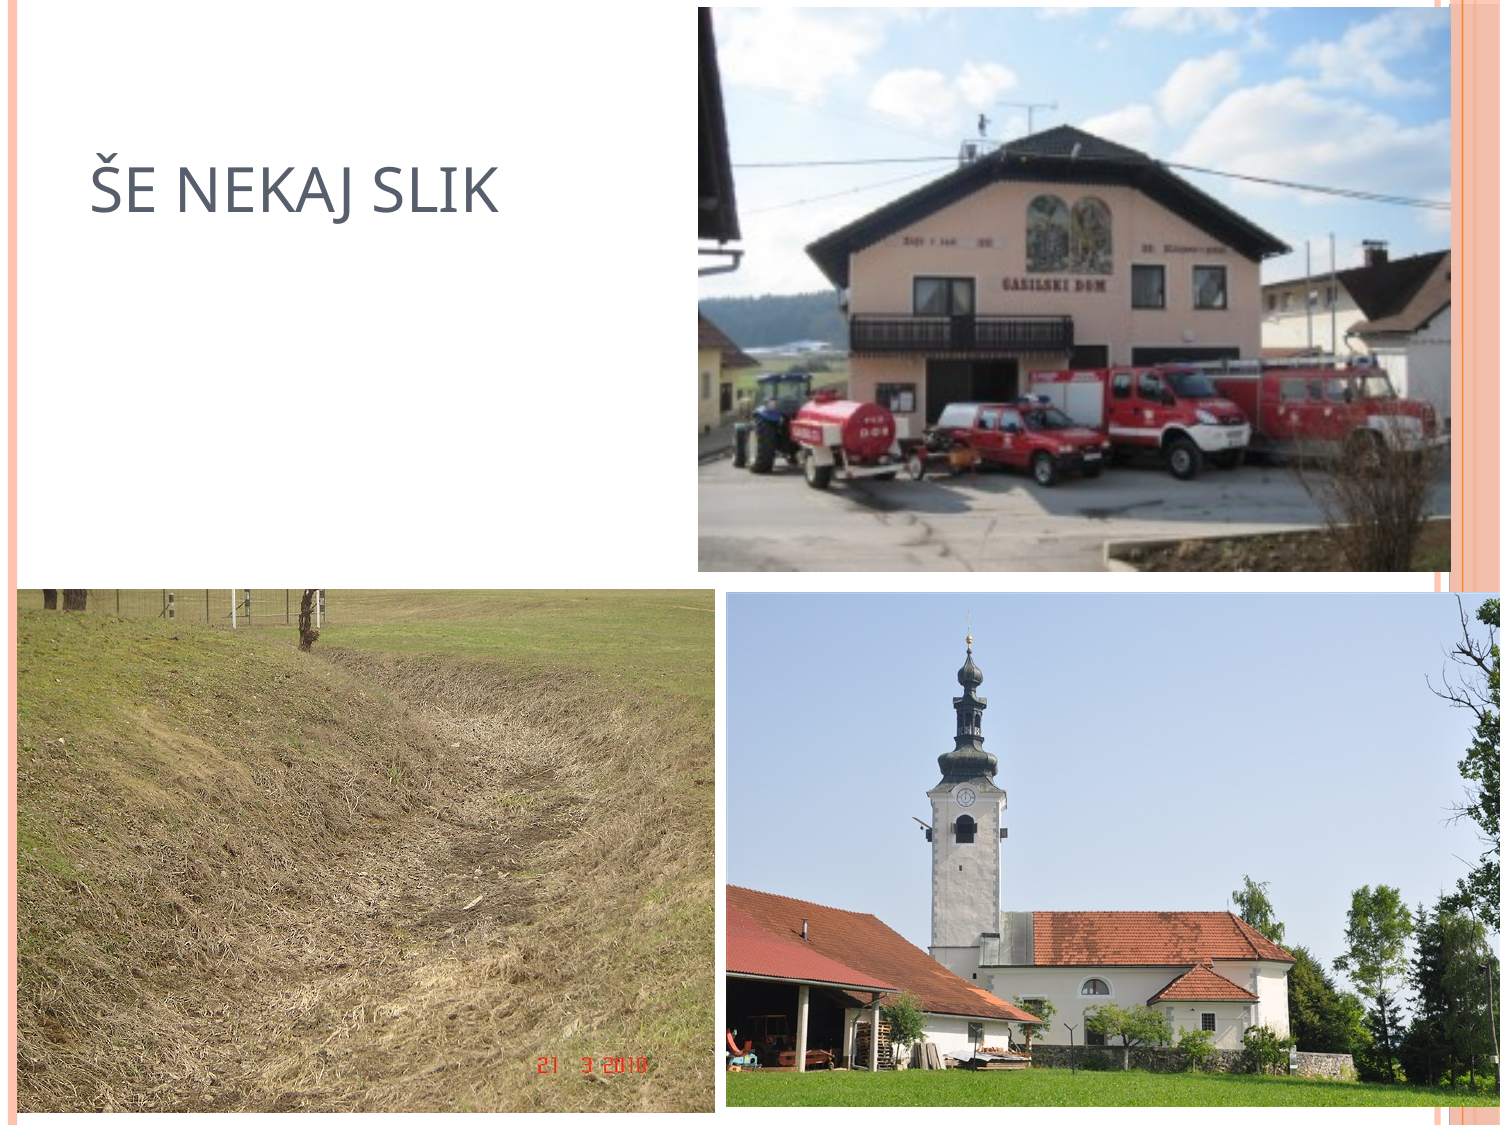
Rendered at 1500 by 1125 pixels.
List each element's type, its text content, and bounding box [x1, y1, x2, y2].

picture [698, 7, 1451, 572]
picture [726, 592, 1500, 1107]
title ŠE NEKAJ SLIK [75, 45, 698, 233]
picture [17, 589, 715, 1113]
